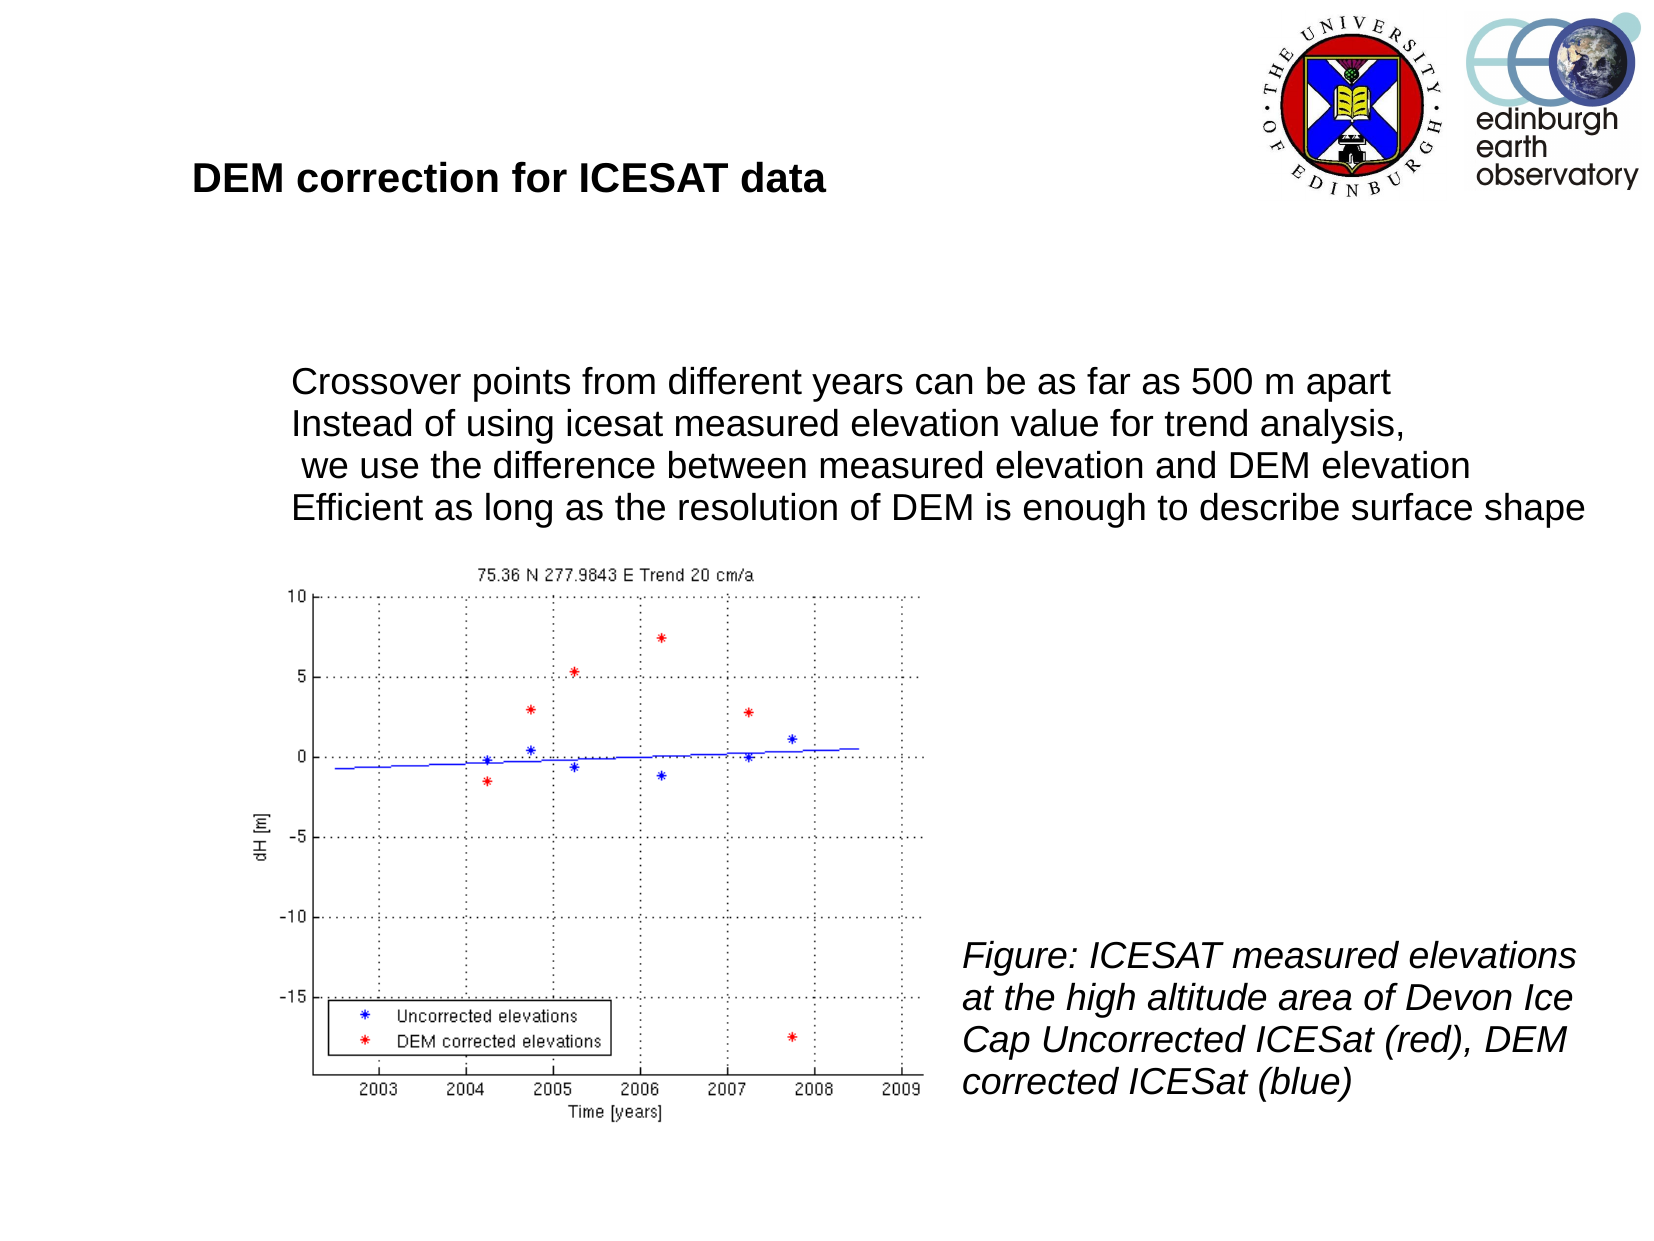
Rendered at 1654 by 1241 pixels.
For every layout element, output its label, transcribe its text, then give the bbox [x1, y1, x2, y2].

text_box Figure: ICESAT measured elevations at the high altitude area of Devon Ice Cap Uncorrected ICESat (red), DEM corrected ICESat (blue) [947, 927, 1625, 1152]
picture [1258, 10, 1447, 201]
text_box Crossover points from different years can be as far as 500 m apart Instead of using icesat measured elevation value for trend analysis, we use the difference between measured elevation and DEM elevation Efficient as long as the resolution of DEM is enough to describe surface shape [265, 353, 1617, 555]
picture [1464, 11, 1642, 191]
text_box DEM correction for ICESAT data [177, 147, 842, 217]
picture [210, 549, 997, 1139]
